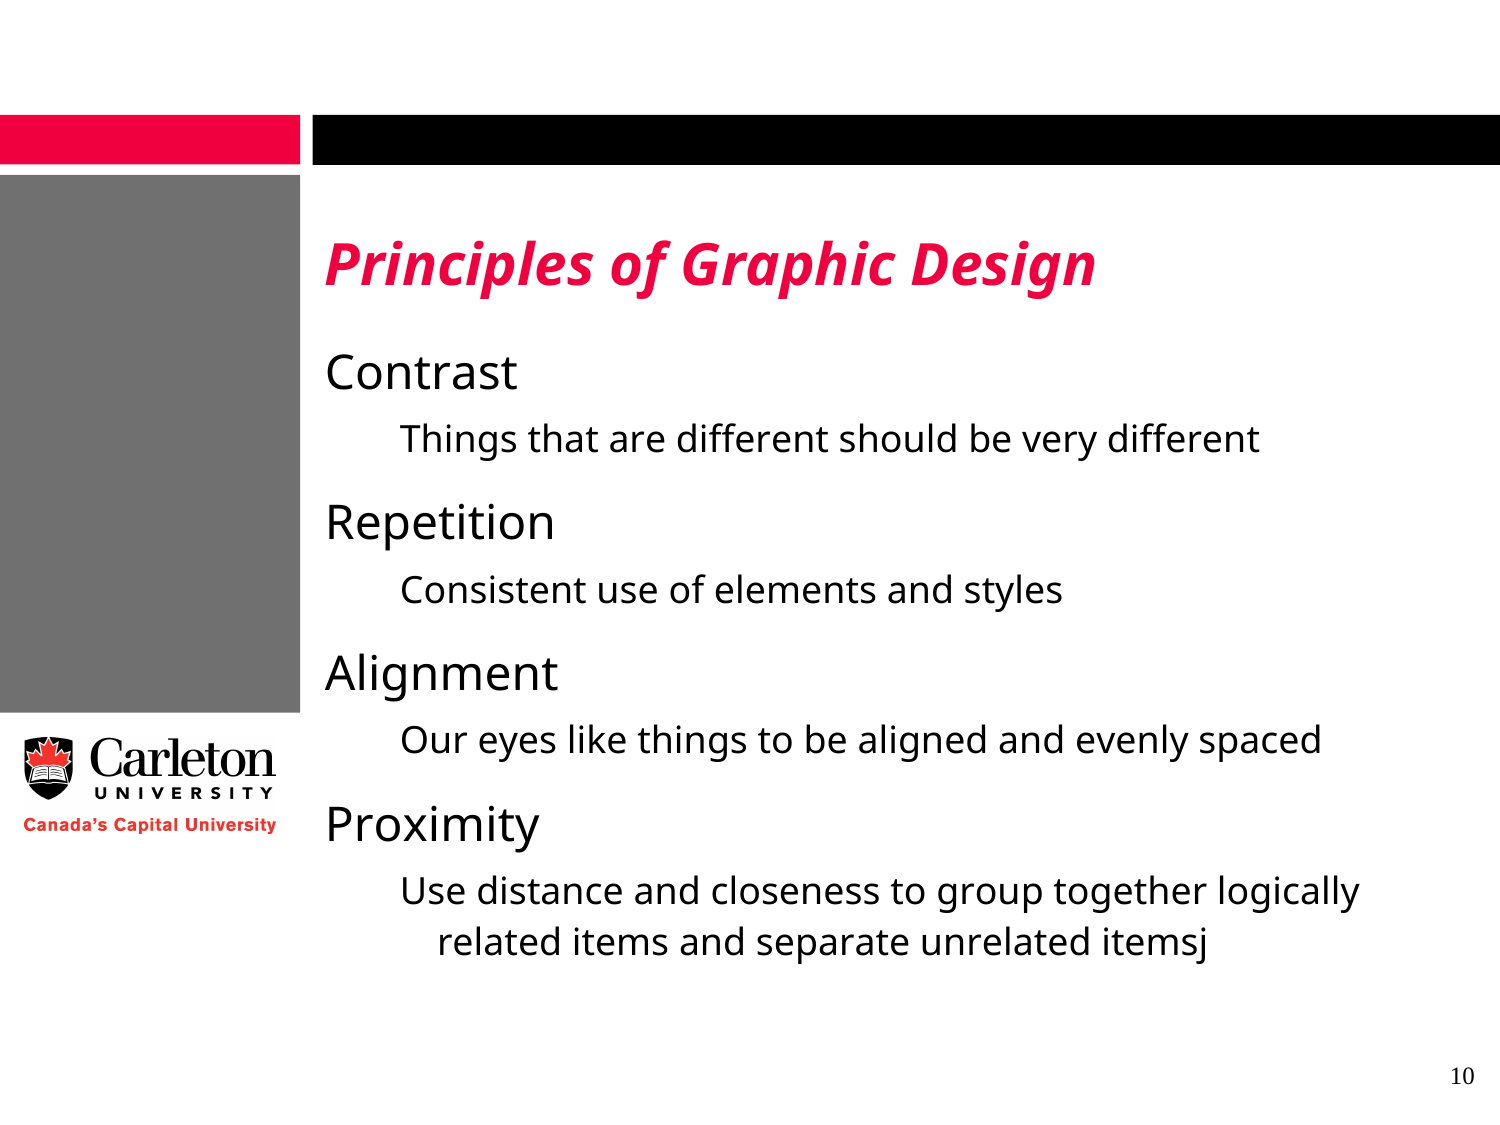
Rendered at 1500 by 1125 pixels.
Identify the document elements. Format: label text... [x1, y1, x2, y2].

title Principles of Graphic Design [324, 194, 1450, 324]
picture [24, 737, 276, 834]
list Contrast Things that are different should be very different Repetition Consistent use of elements and styles Alignment Our eyes like things to be aligned and evenly spaced Proximity Use distance and closeness to group together logically related items and separate unrelated itemsj [324, 324, 1450, 1036]
